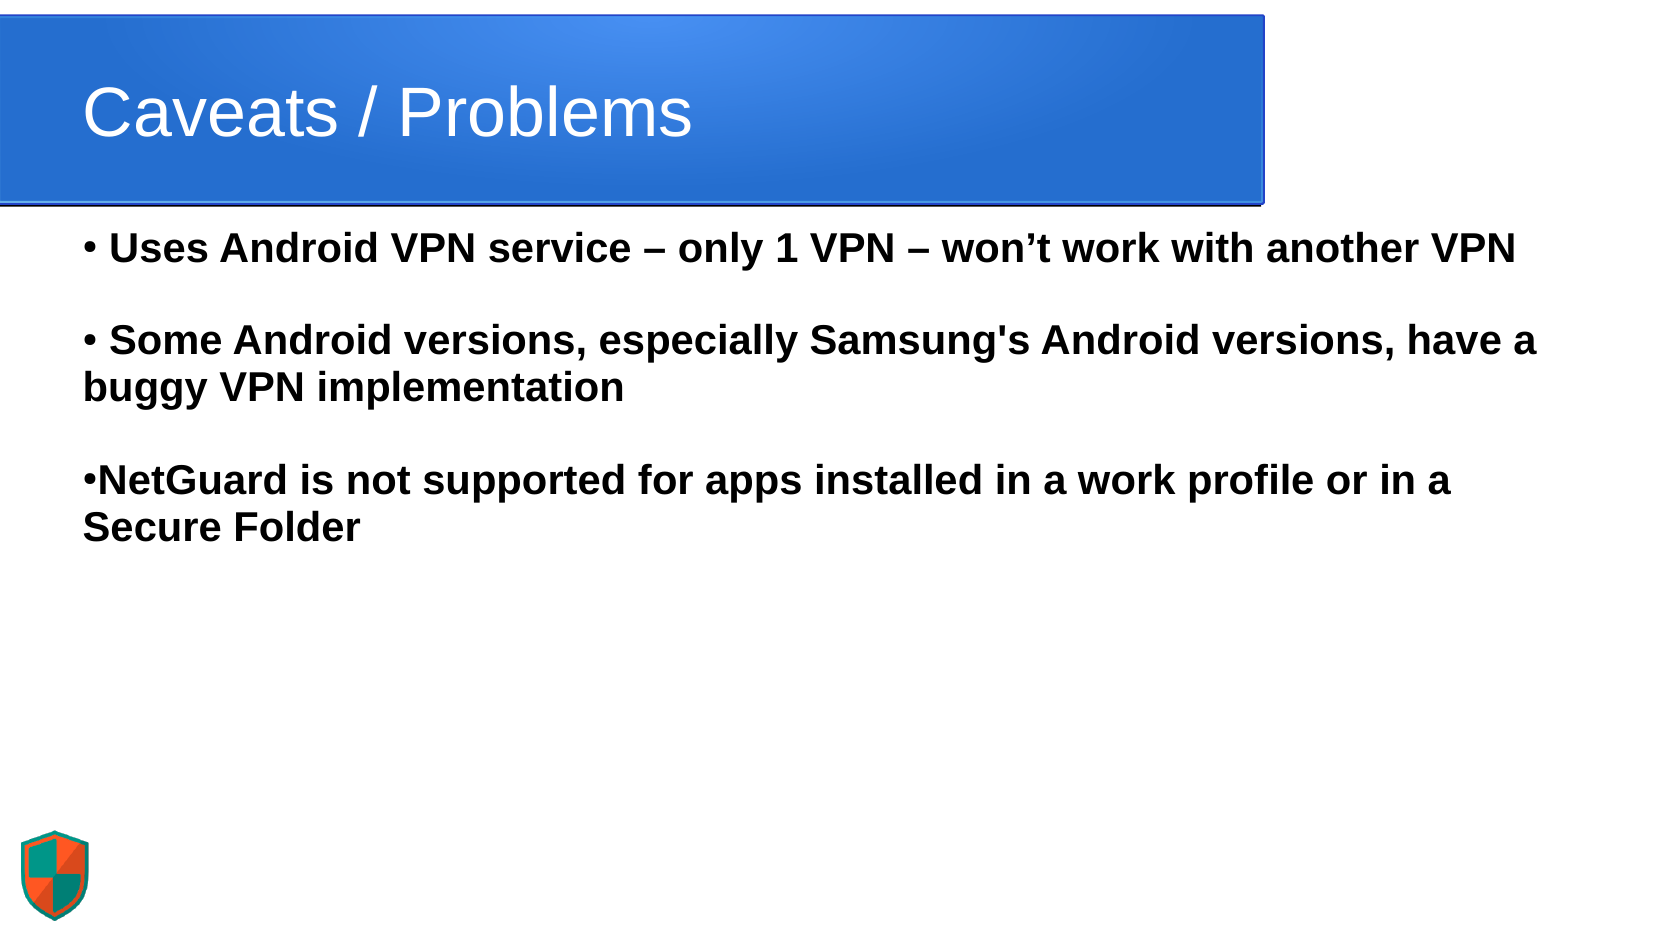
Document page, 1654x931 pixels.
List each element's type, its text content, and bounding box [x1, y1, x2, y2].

picture [3, 824, 106, 927]
subtitle Uses Android VPN service – only 1 VPN – won’t work with another VPN Some Android versions, especially Samsung's Android versions, have a buggy VPN implementation NetGuard is not supported for apps installed in a work profile or in a Secure Folder [82, 224, 1571, 764]
title Caveats / Problems [82, 35, 1235, 189]
